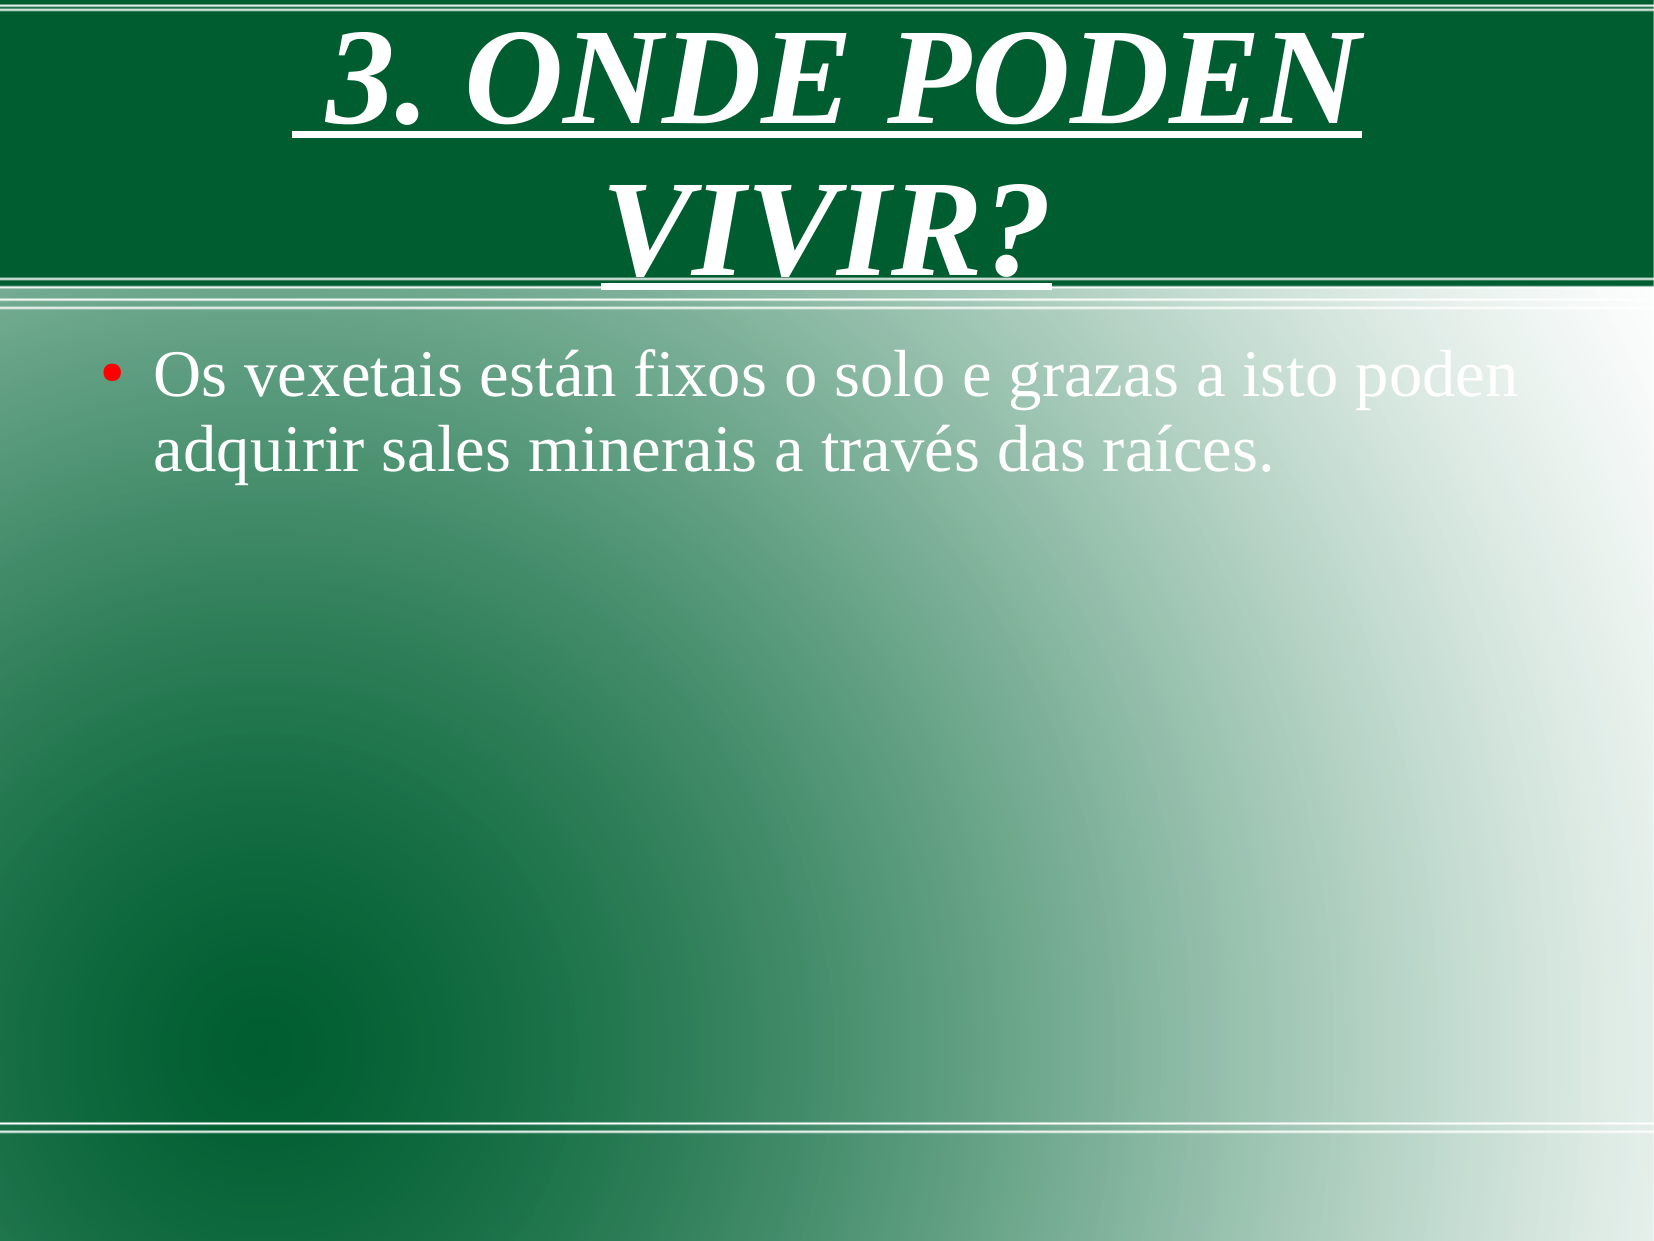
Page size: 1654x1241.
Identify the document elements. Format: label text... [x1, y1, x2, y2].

picture [0, 0, 1654, 1241]
title 3. ONDE PODEN VIVIR? [82, 0, 1571, 306]
list Os vexetais están fixos o solo e grazas a isto poden adquirir sales minerais a través das raíces. [82, 337, 1571, 1156]
